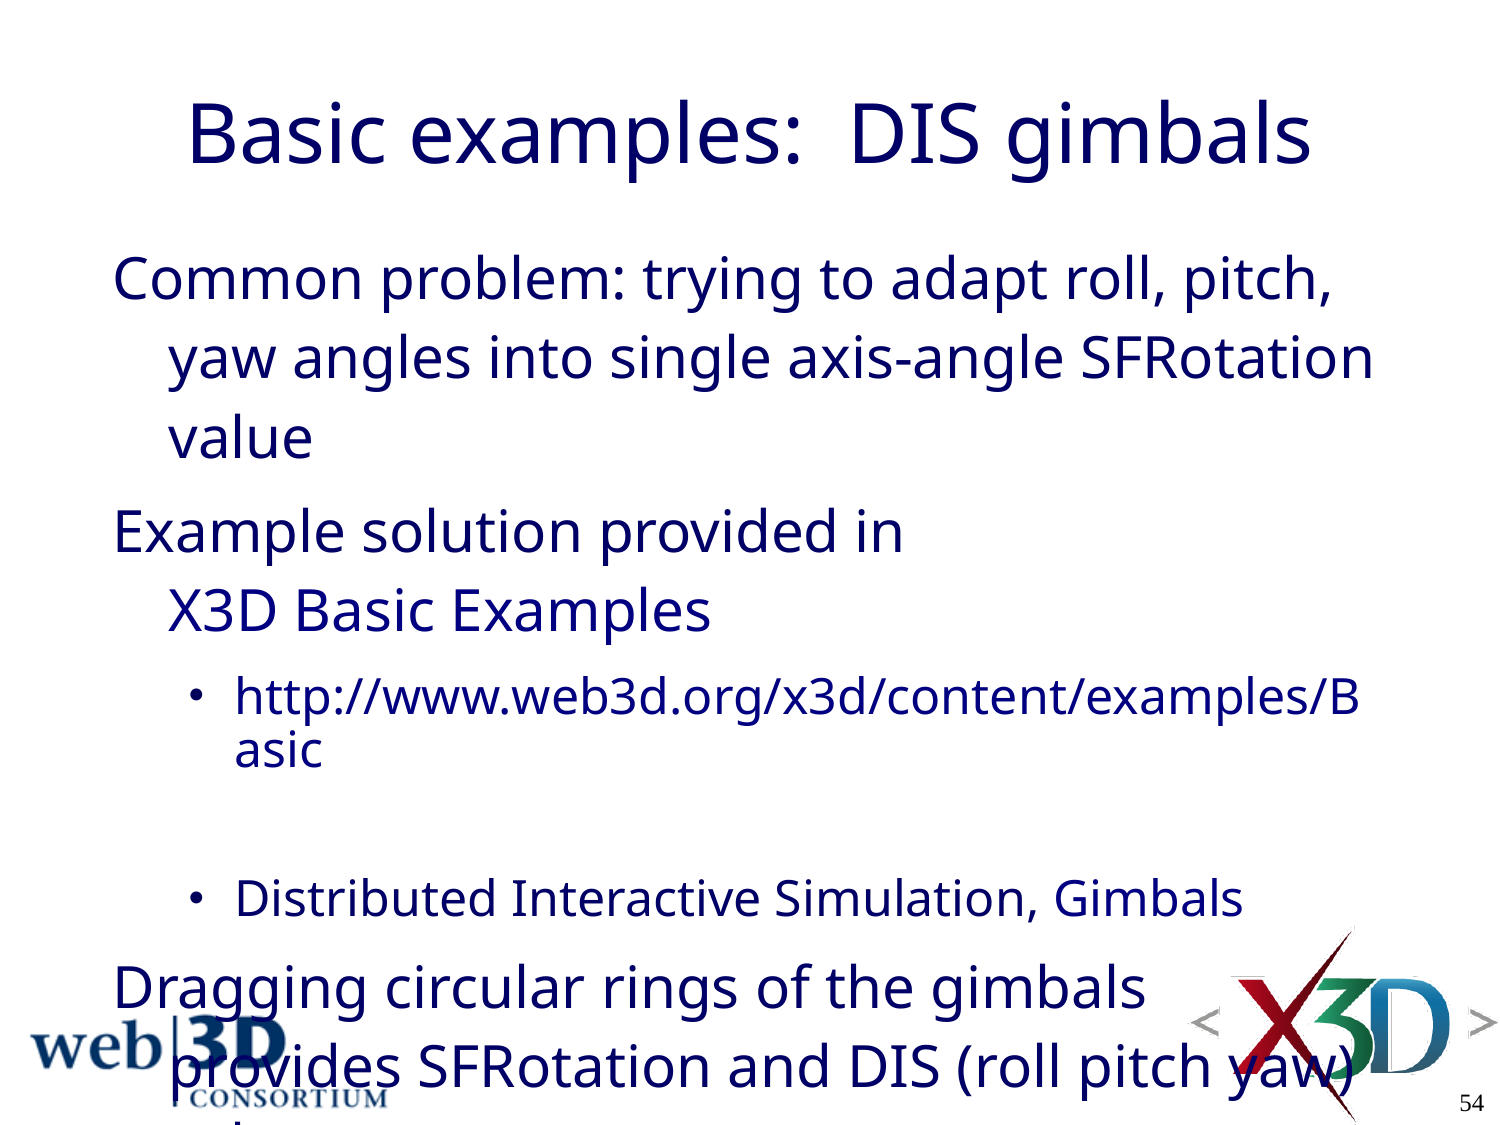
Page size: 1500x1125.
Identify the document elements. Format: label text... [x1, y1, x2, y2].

list Common problem: trying to adapt roll, pitch, yaw angles into single axis-angle SFRotation value Example solution provided in X3D Basic Examples http://www.web3d.org/x3d/content/examples/Basic Distributed Interactive Simulation, Gimbals Dragging circular rings of the gimbals provides SFRotation and DIS (roll pitch yaw) values External script Gimbals.js shows conversion math [112, 237, 1388, 986]
picture [12, 998, 413, 1118]
picture [255, 998, 271, 1004]
picture [219, 998, 235, 1004]
picture [123, 998, 142, 1003]
picture [185, 998, 200, 1004]
title Basic examples: DIS gimbals [112, 44, 1388, 218]
picture [342, 998, 358, 1004]
picture [1187, 926, 1500, 1125]
picture [564, 856, 919, 1112]
